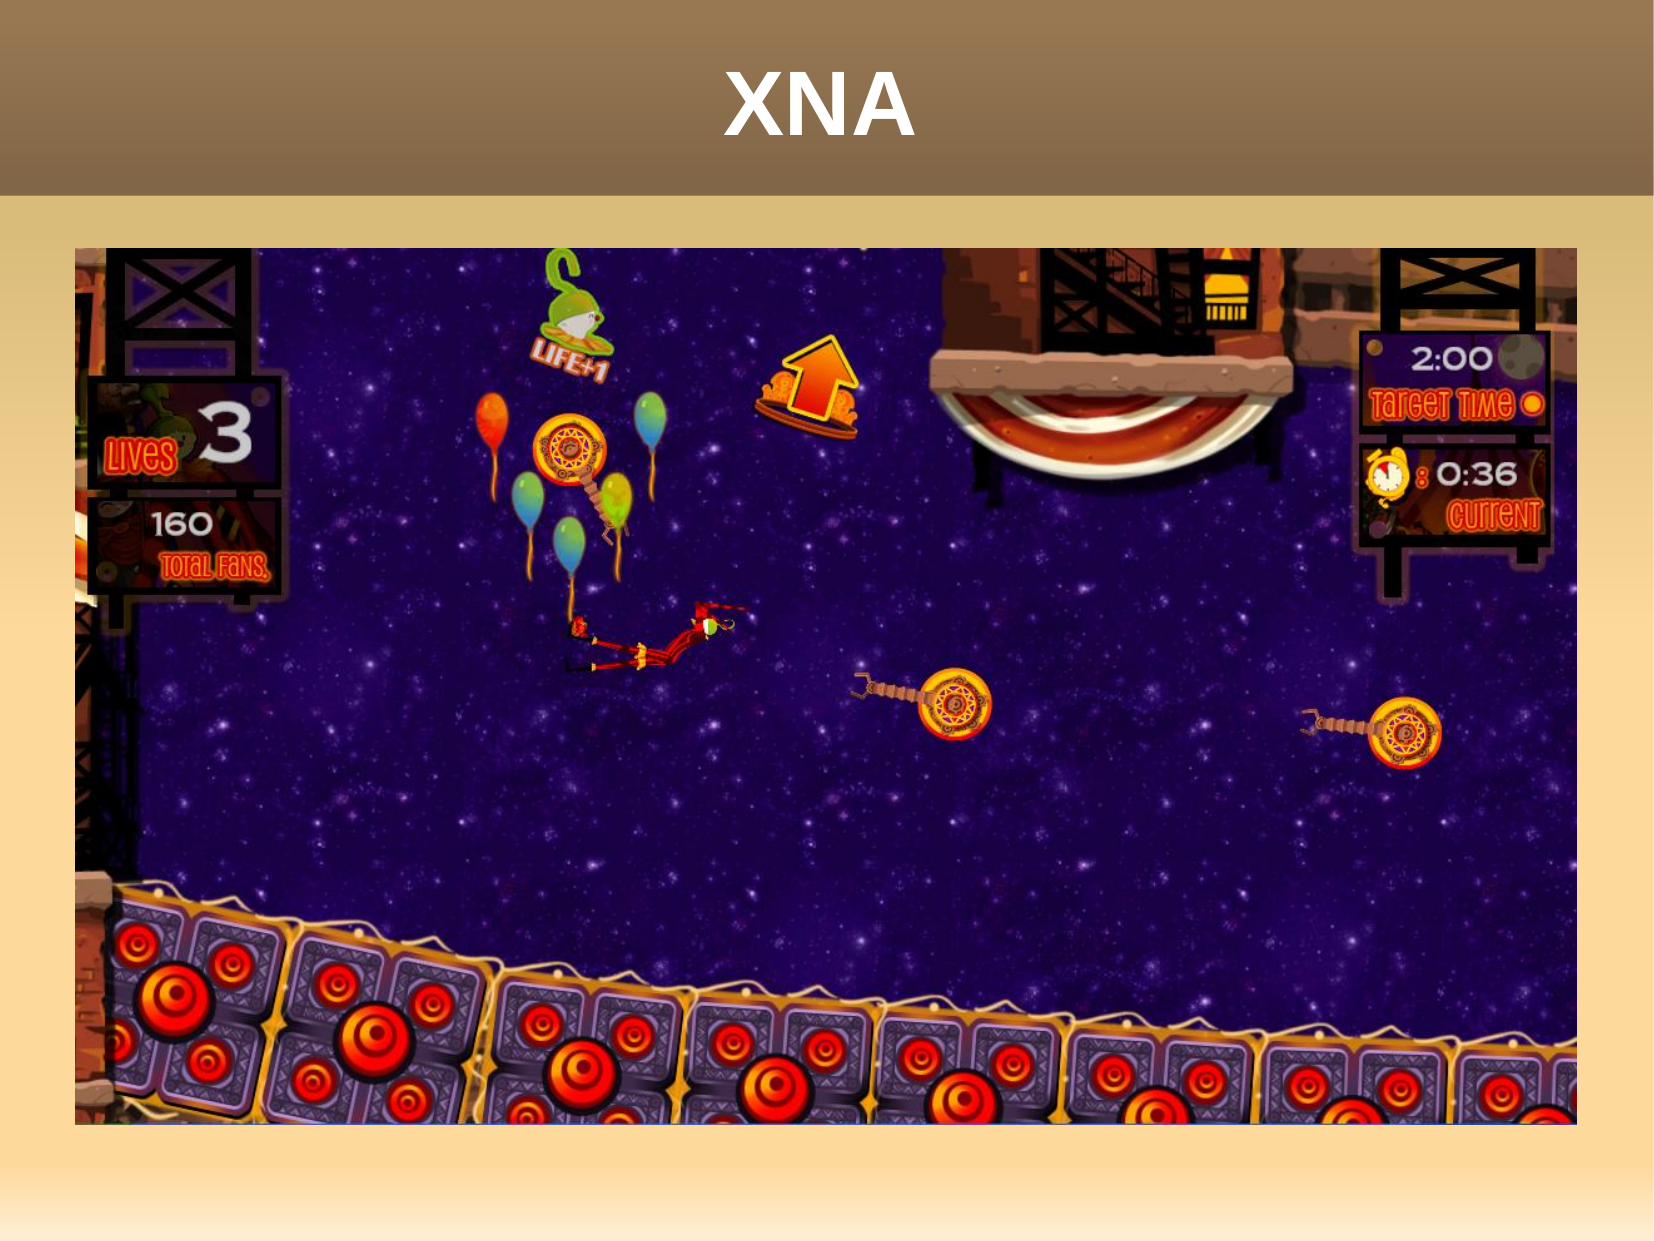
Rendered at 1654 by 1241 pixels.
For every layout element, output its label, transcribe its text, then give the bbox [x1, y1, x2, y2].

picture [0, 0, 1654, 1241]
title XNA [76, 0, 1565, 208]
